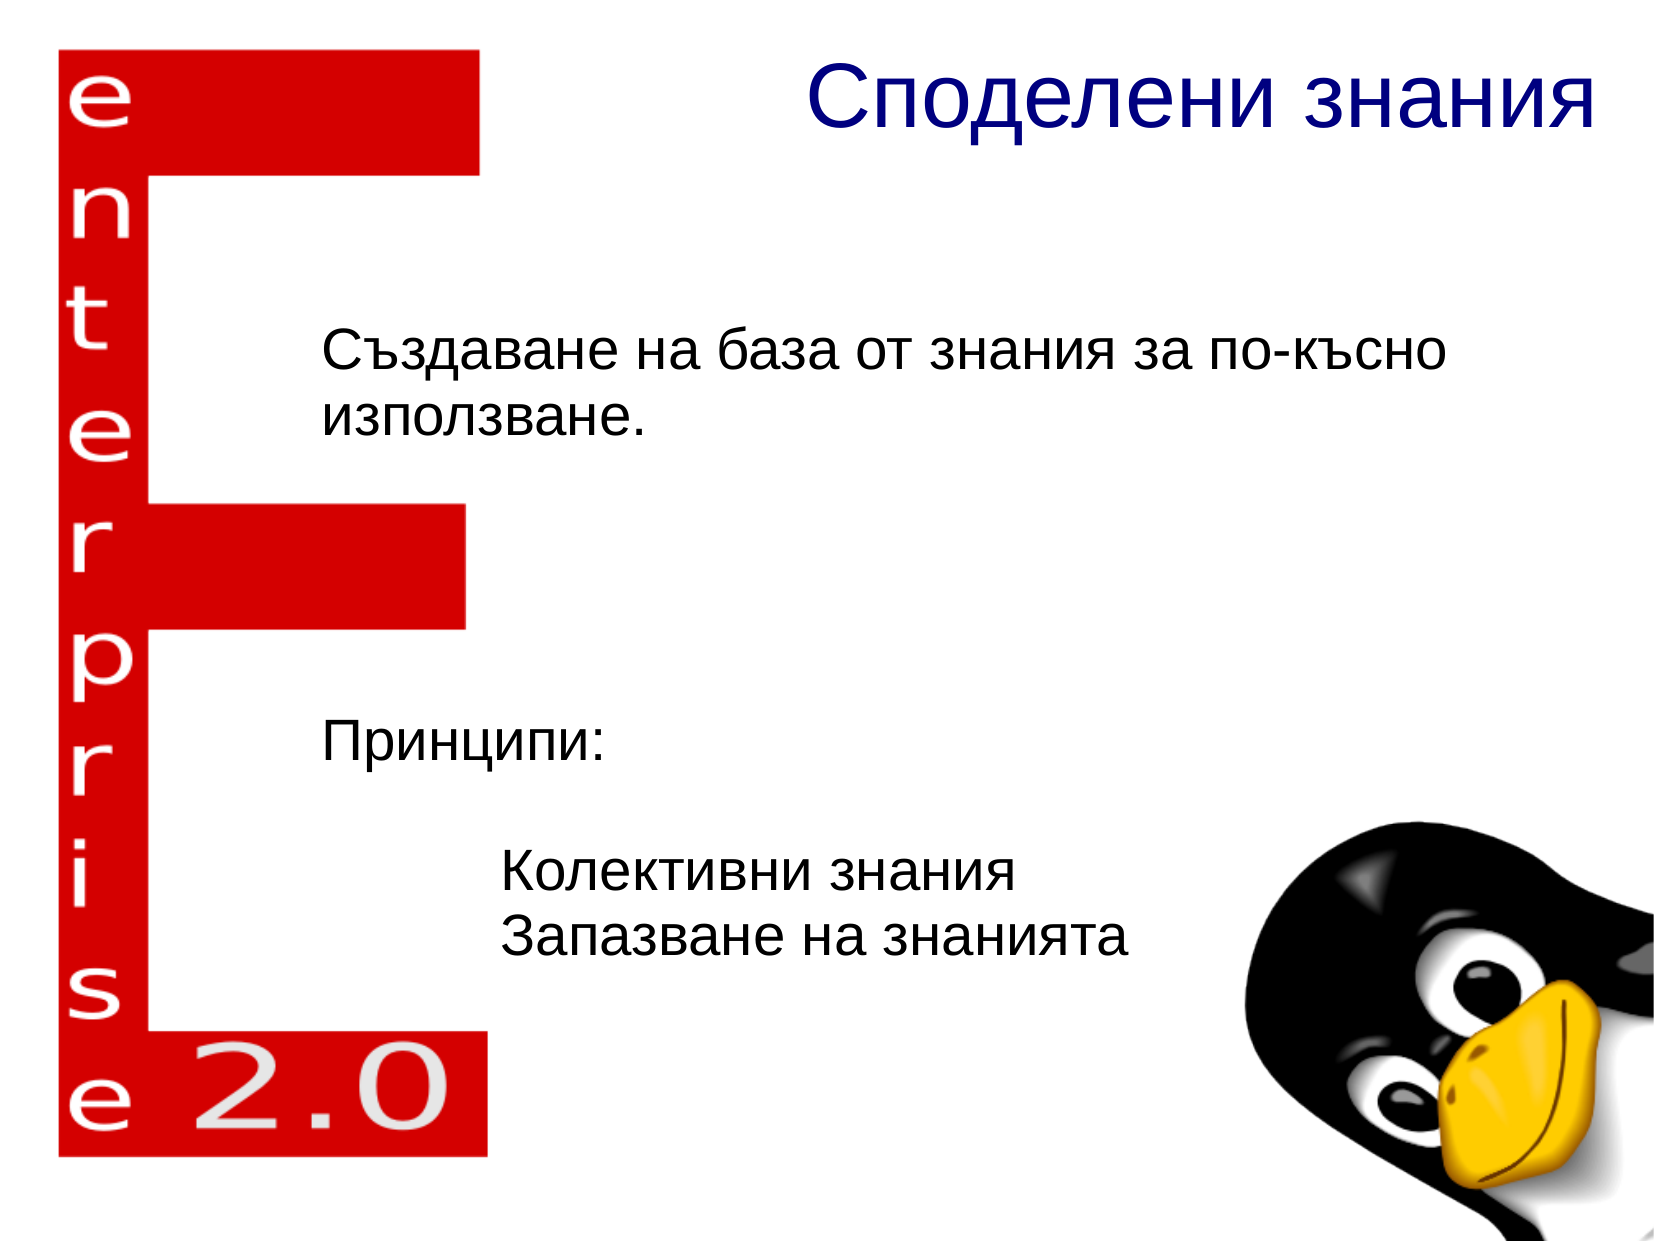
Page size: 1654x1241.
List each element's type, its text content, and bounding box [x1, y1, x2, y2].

picture [6, 5, 1654, 1241]
text_box Създаване на база от знания за по-късно използване. Принципи: Колективни знания Запазване на знанията [307, 309, 1463, 976]
text_box Споделени знания [790, 37, 1613, 155]
